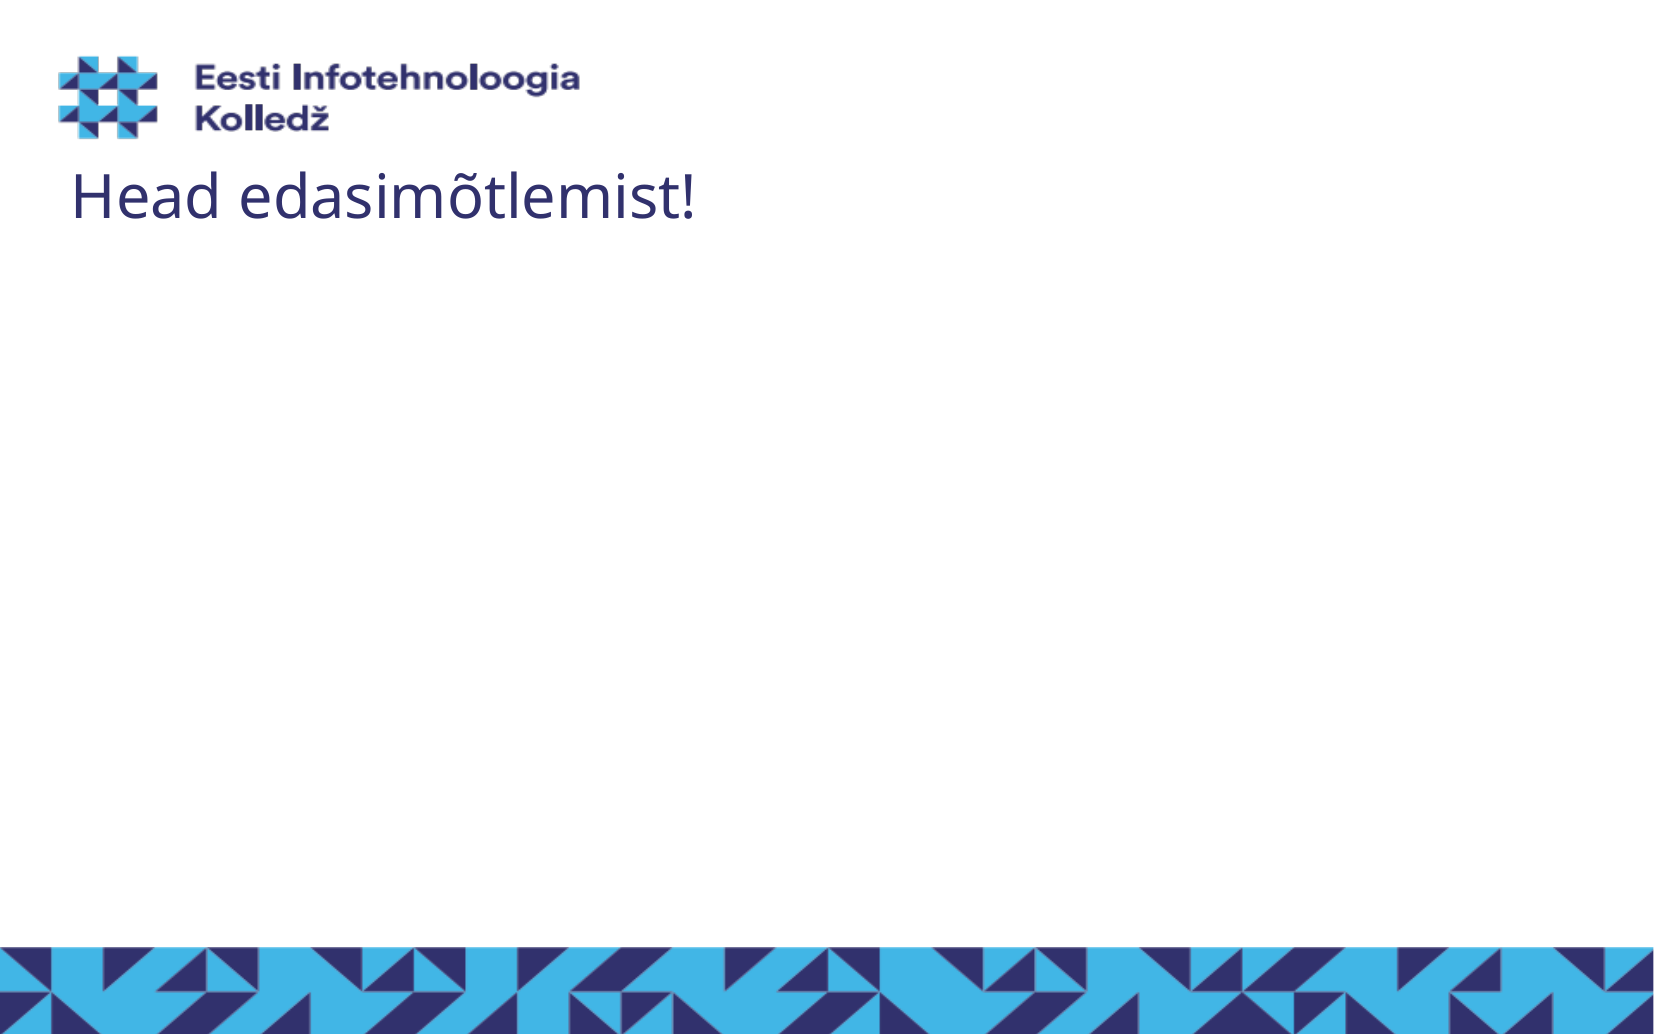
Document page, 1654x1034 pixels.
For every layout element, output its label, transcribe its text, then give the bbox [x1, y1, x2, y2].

title Head edasimõtlemist! [70, 108, 1207, 281]
